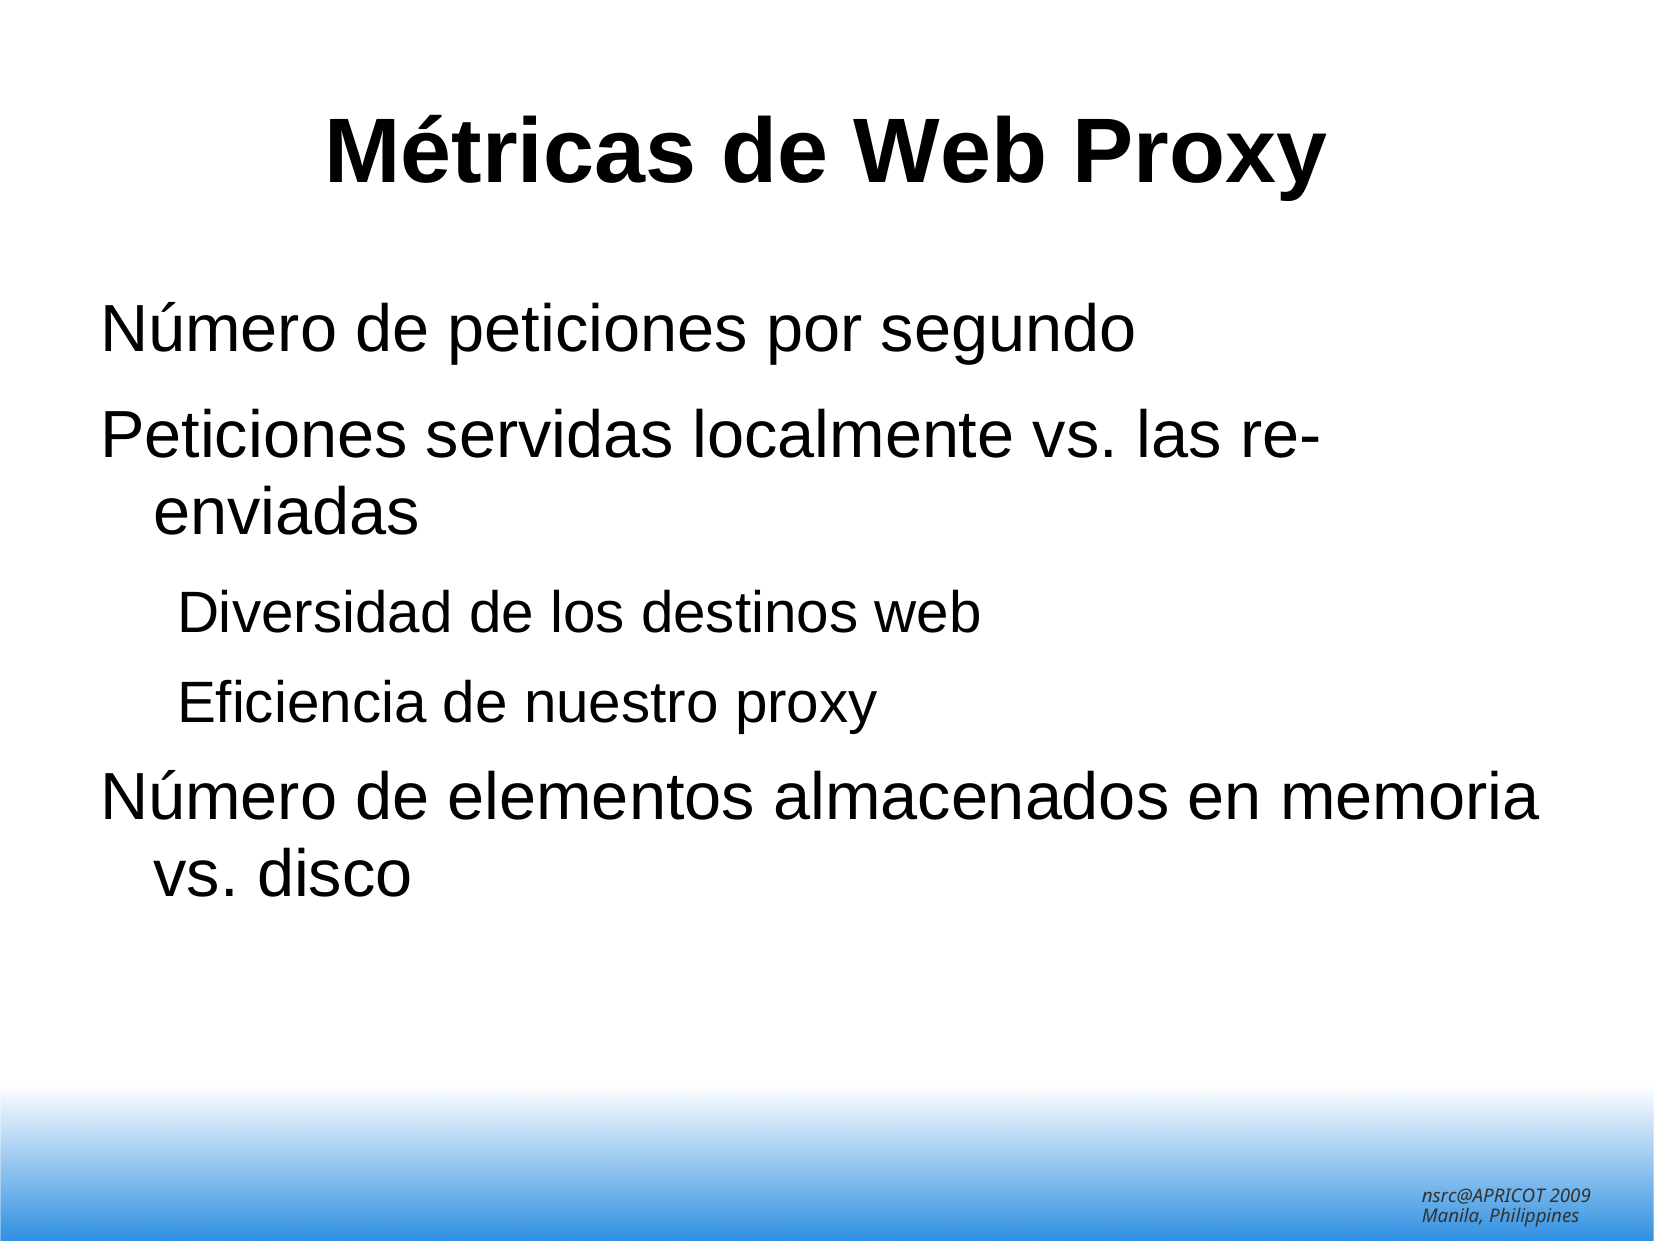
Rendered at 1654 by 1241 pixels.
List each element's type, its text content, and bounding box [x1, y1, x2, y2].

list Número de peticiones por segundo Peticiones servidas localmente vs. las re-enviadas Diversidad de los destinos web Eficiencia de nuestro proxy Número de elementos almacenados en memoria vs. disco [82, 290, 1571, 1094]
title Métricas de Web Proxy [82, 56, 1571, 249]
picture [0, 1083, 1654, 1241]
